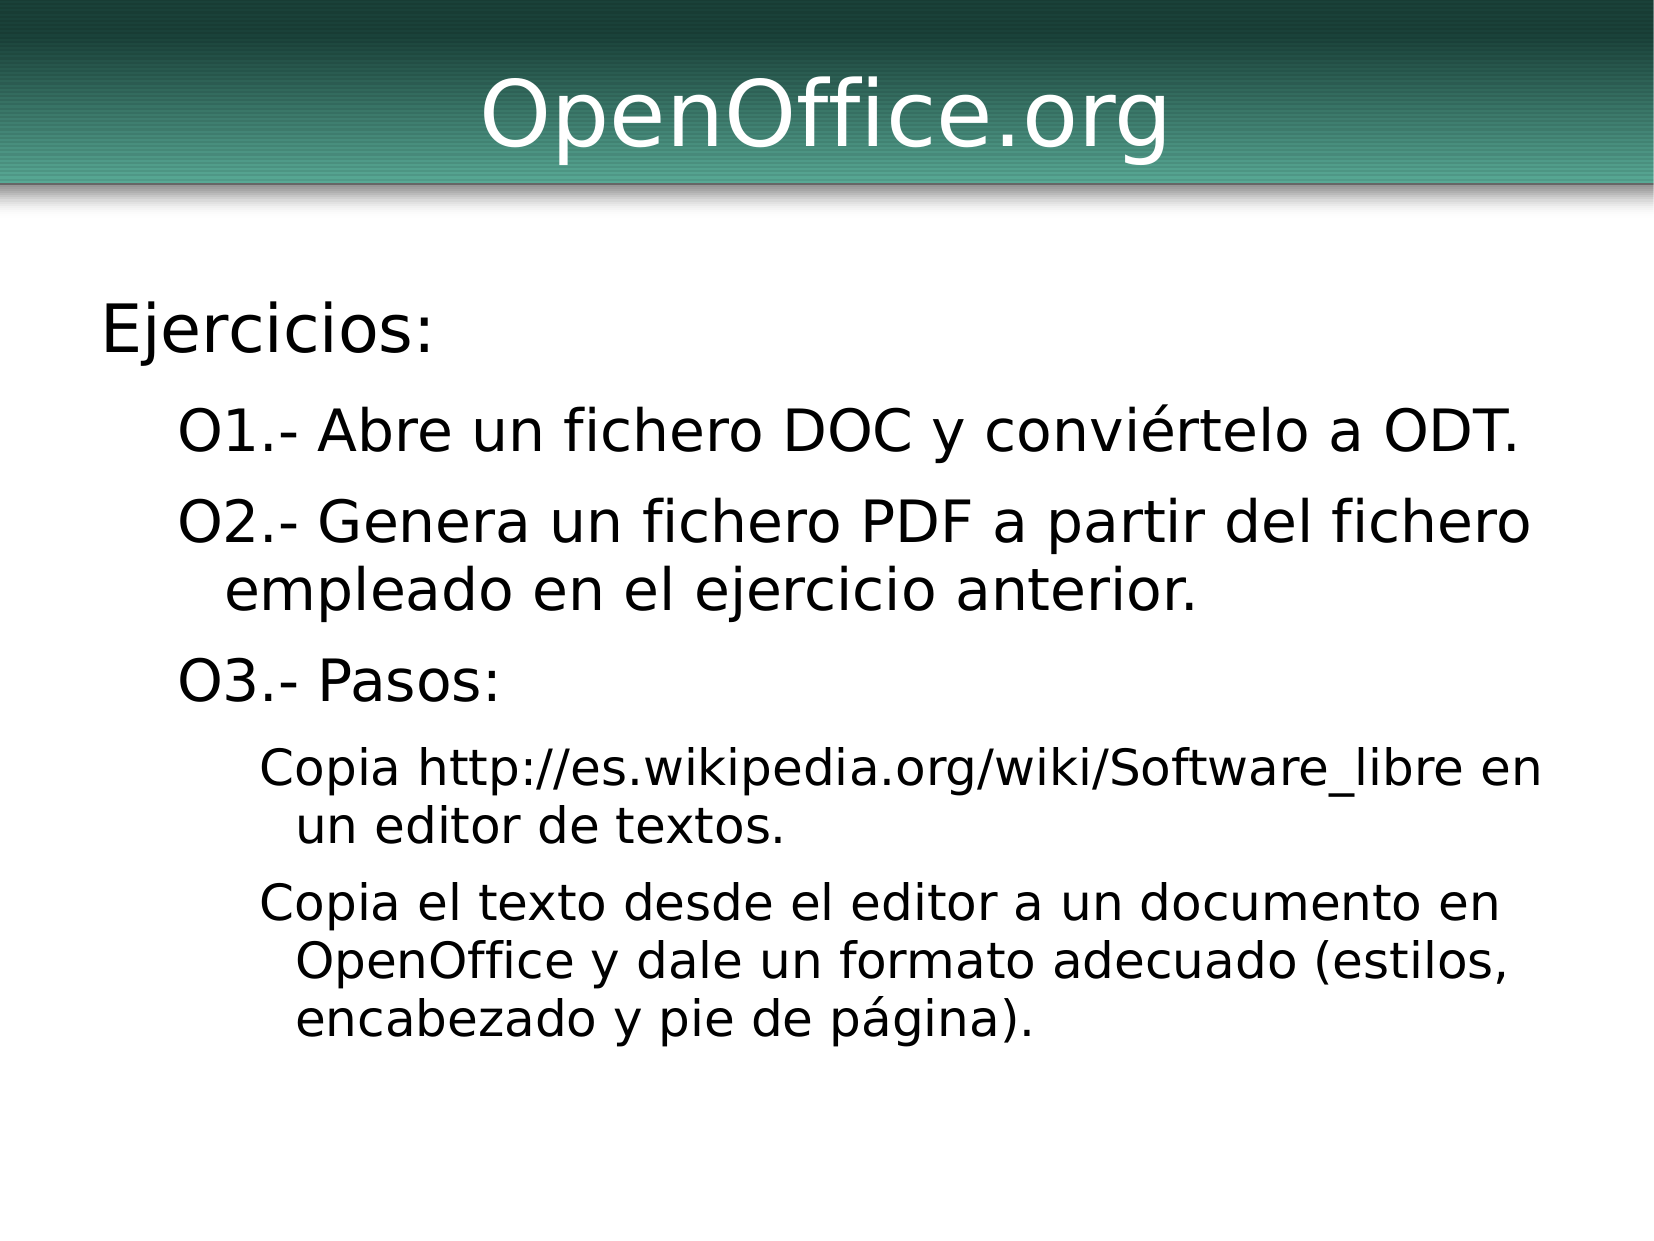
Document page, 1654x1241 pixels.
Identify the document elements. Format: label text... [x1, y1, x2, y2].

picture [0, 0, 1654, 225]
title OpenOffice.org [82, 11, 1571, 219]
list Ejercicios: O1.- Abre un fichero DOC y conviértelo a ODT. O2.- Genera un fichero PDF a partir del fichero empleado en el ejercicio anterior. O3.- Pasos: Copia http://es.wikipedia.org/wiki/Software_libre en un editor de textos. Copia el texto desde el editor a un documento en OpenOffice y dale un formato adecuado (estilos, encabezado y pie de página). [82, 290, 1571, 1094]
